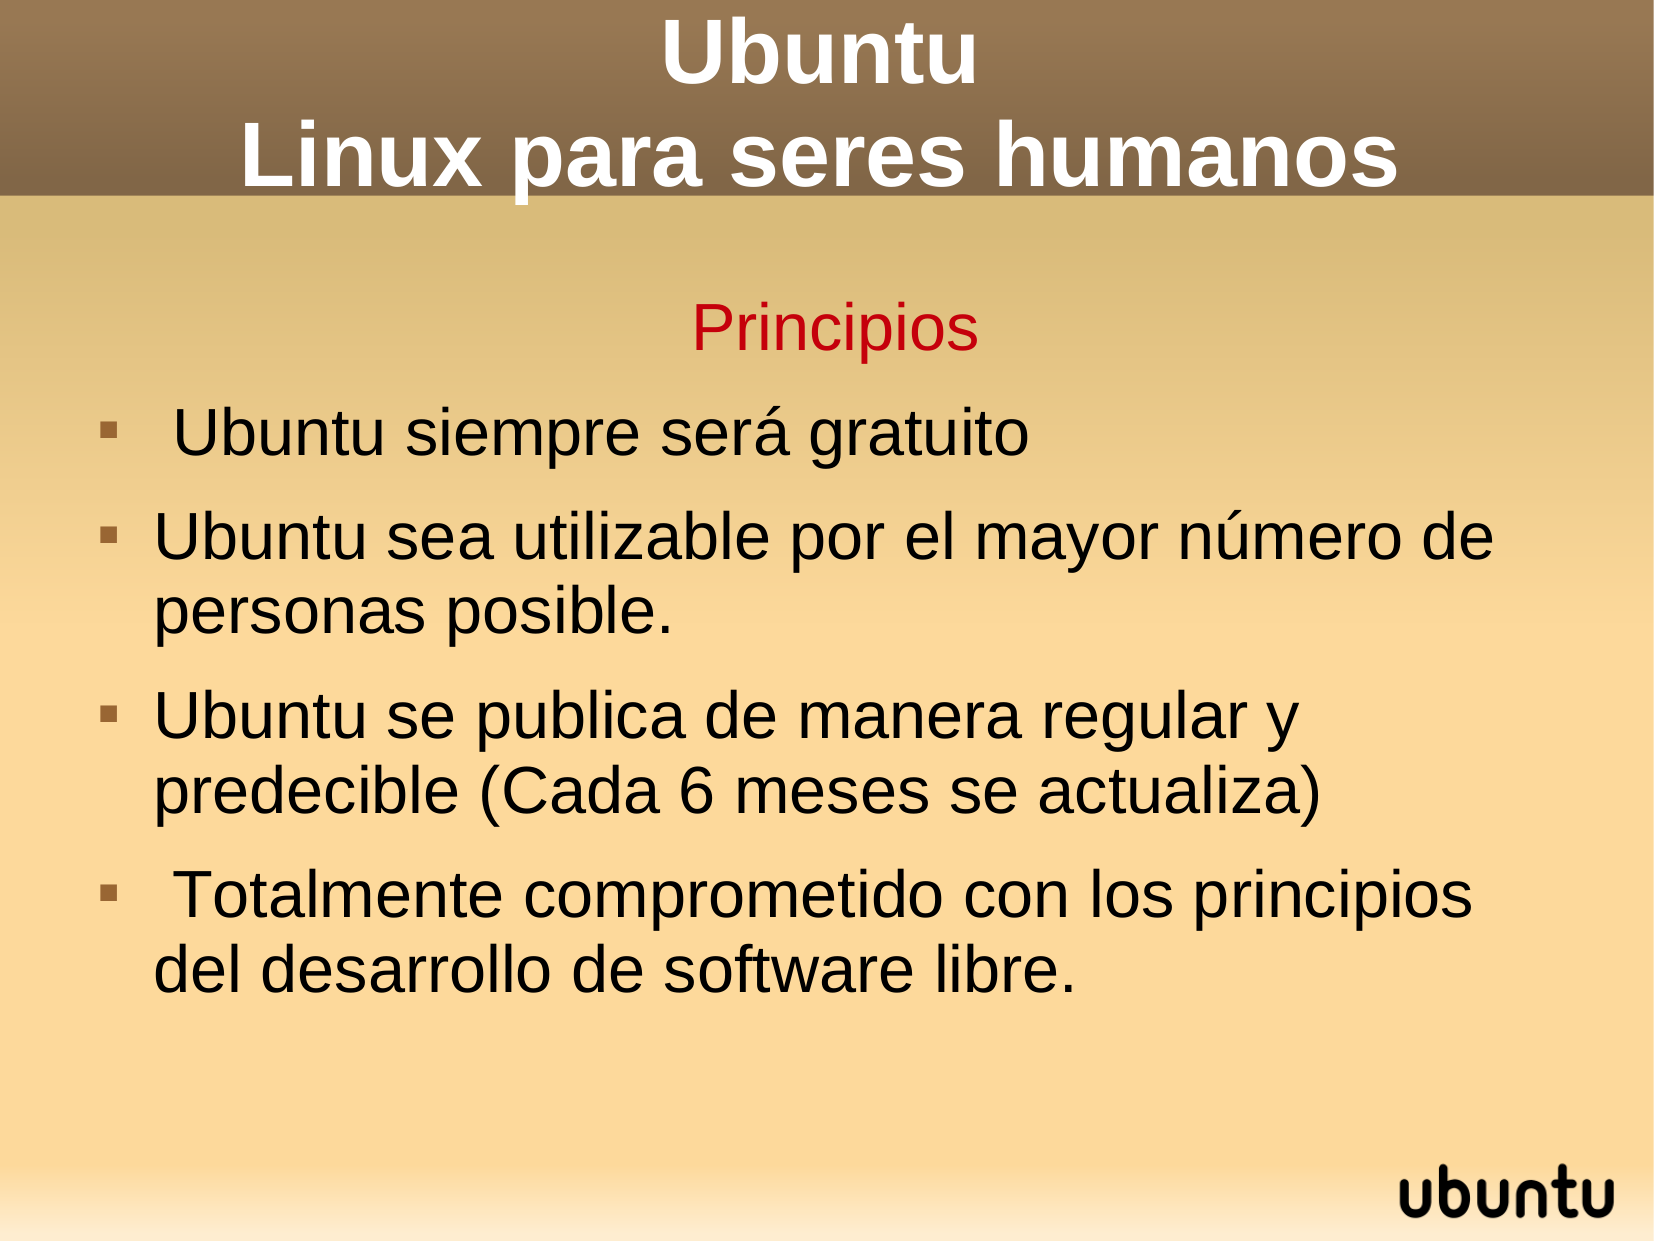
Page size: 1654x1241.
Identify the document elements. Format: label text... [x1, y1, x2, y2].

picture [0, 0, 1654, 1241]
list Principios Ubuntu siempre será gratuito Ubuntu sea utilizable por el mayor número de personas posible. Ubuntu se publica de manera regular y predecible (Cada 6 meses se actualiza) Totalmente comprometido con los principios del desarrollo de software libre. [82, 290, 1571, 1241]
title Ubuntu Linux para seres humanos [76, 1, 1565, 207]
